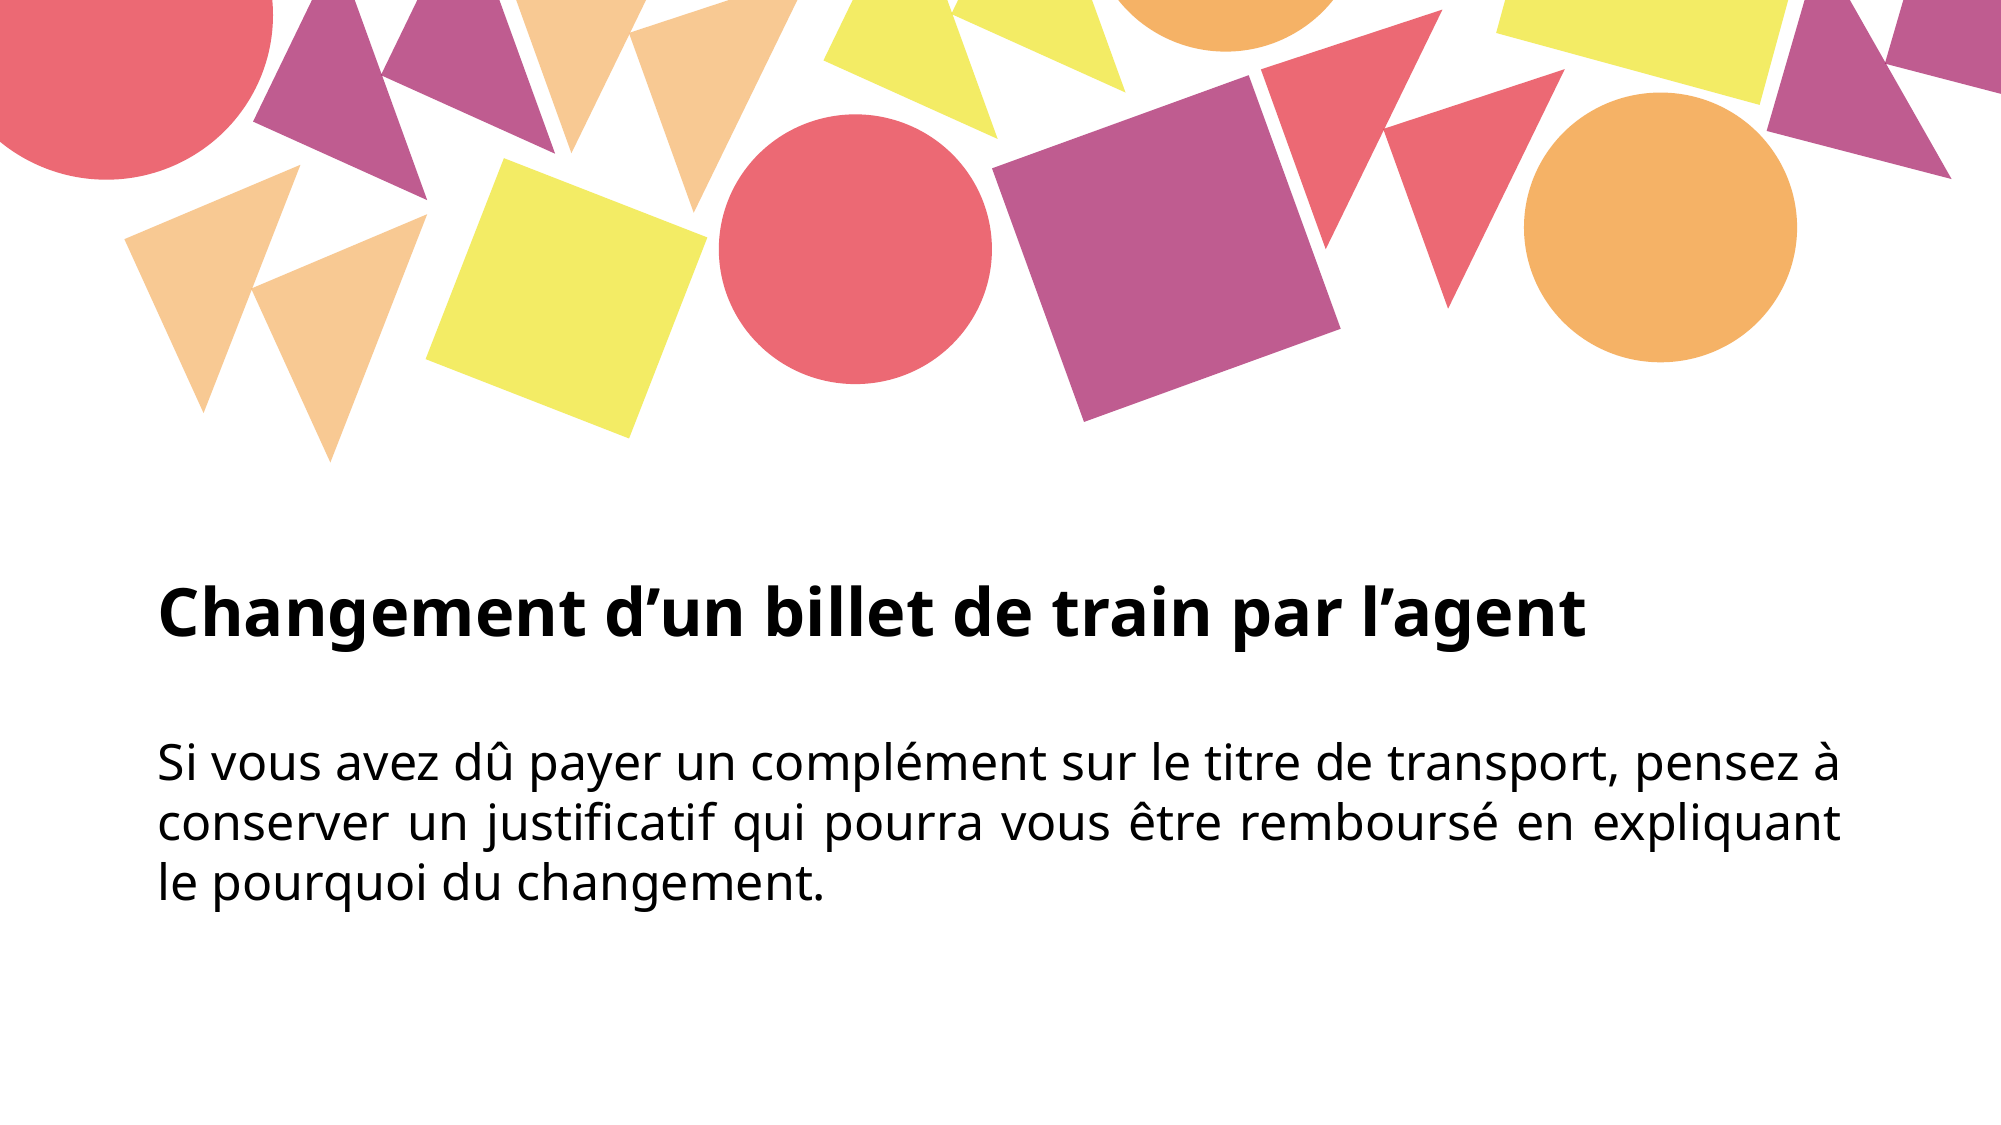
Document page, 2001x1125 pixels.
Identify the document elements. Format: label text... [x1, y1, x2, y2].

text_box Changement d’un billet de train par l’agent Si vous avez dû payer un complément sur le titre de transport, pensez à conserver un justificatif qui pourra vous être remboursé en expliquant le pourquoi du changement. [142, 562, 1858, 918]
picture [0, 0, 2000, 463]
